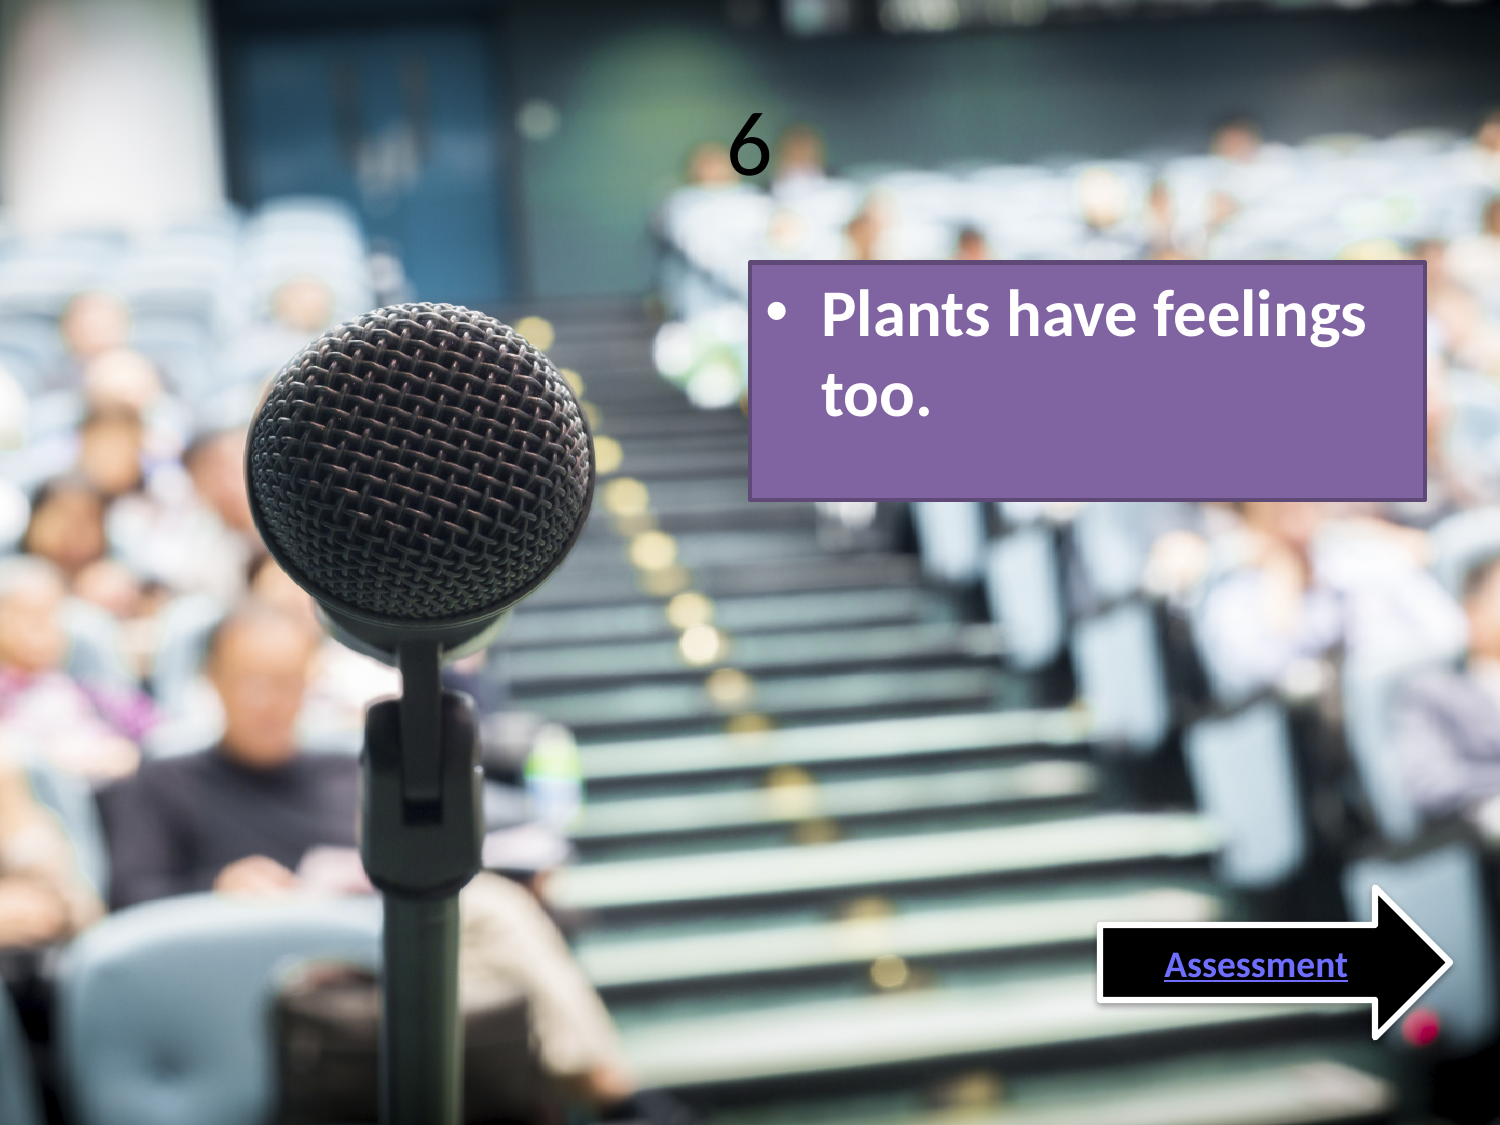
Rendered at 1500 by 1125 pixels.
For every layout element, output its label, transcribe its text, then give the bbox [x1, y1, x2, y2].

title 6 [75, 45, 1425, 233]
picture [0, 0, 1500, 1125]
text_box Assessment [1100, 887, 1451, 1038]
list Plants have feelings too. [750, 262, 1425, 500]
